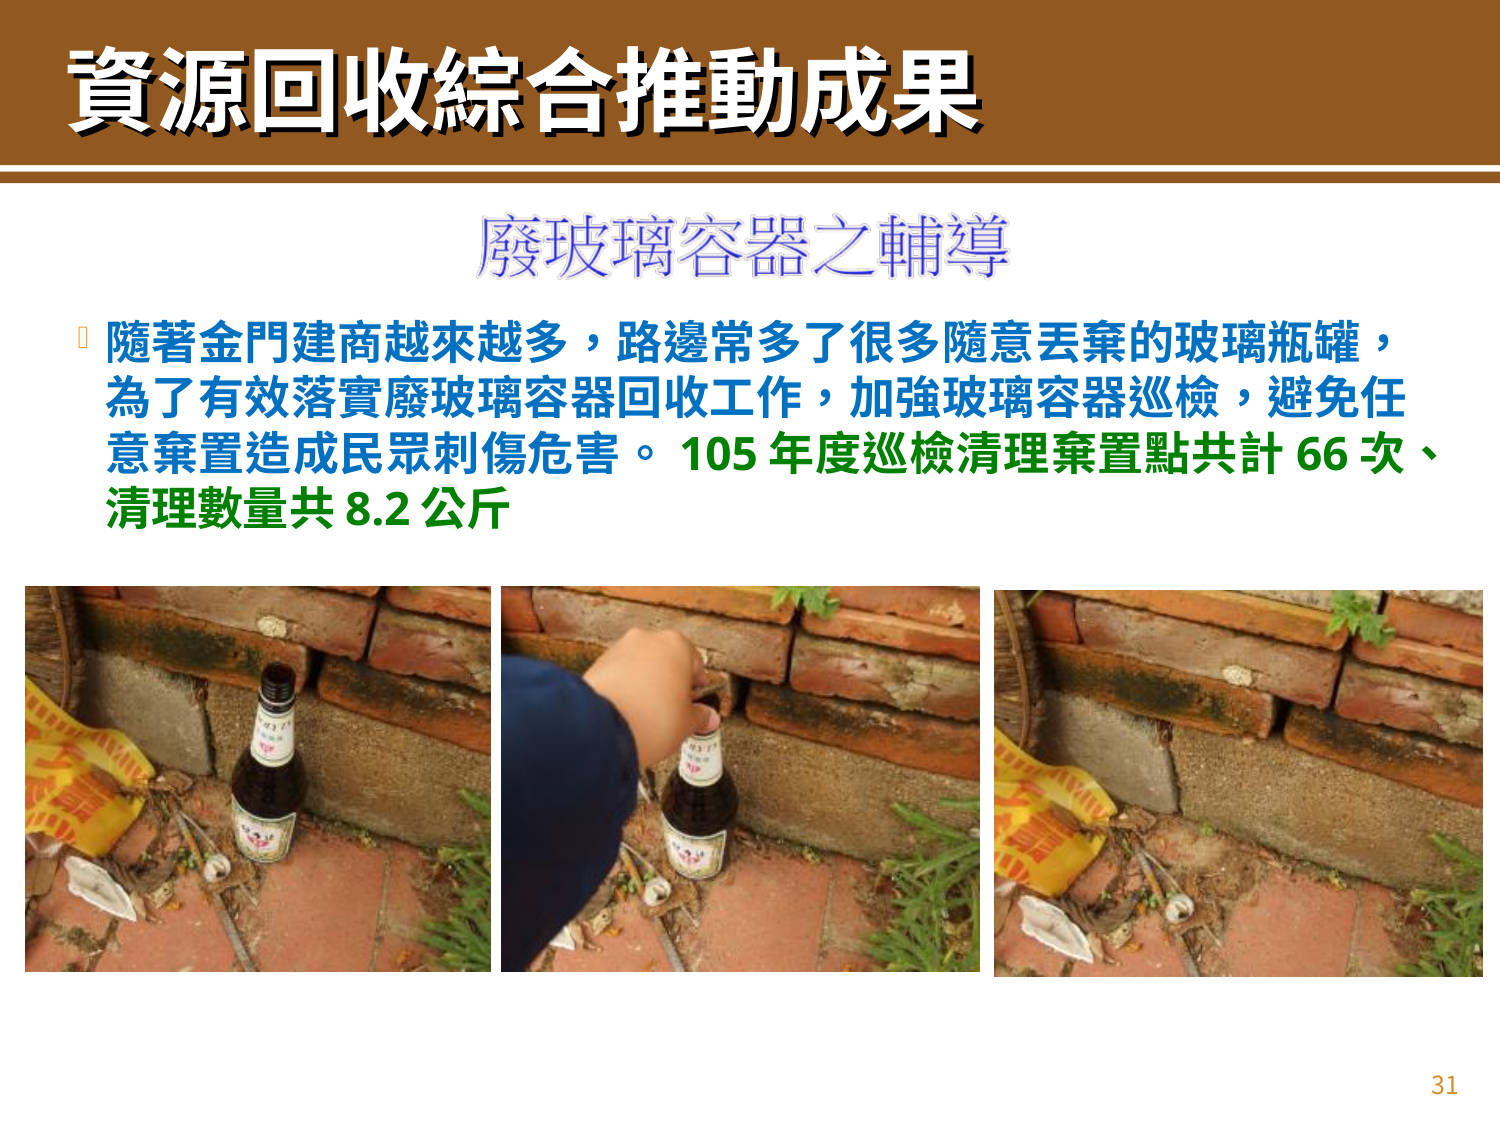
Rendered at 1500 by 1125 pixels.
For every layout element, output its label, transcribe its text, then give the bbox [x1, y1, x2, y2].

picture [26, 194, 1460, 291]
picture [501, 586, 980, 972]
text_box 隨著金門建商越來越多，路邊常多了很多隨意丟棄的玻璃瓶罐，為了有效落實廢玻璃容器回收工作，加強玻璃容器巡檢，避免任意棄置造成民眾刺傷危害。105年度巡檢清理棄置點共計66次、清理數量共8.2公斤 [62, 305, 1422, 543]
picture [25, 586, 491, 972]
text_box <編號> [1350, 1061, 1475, 1103]
picture [994, 590, 1483, 977]
title 資源回收綜合推動成果 [50, 19, 1476, 157]
